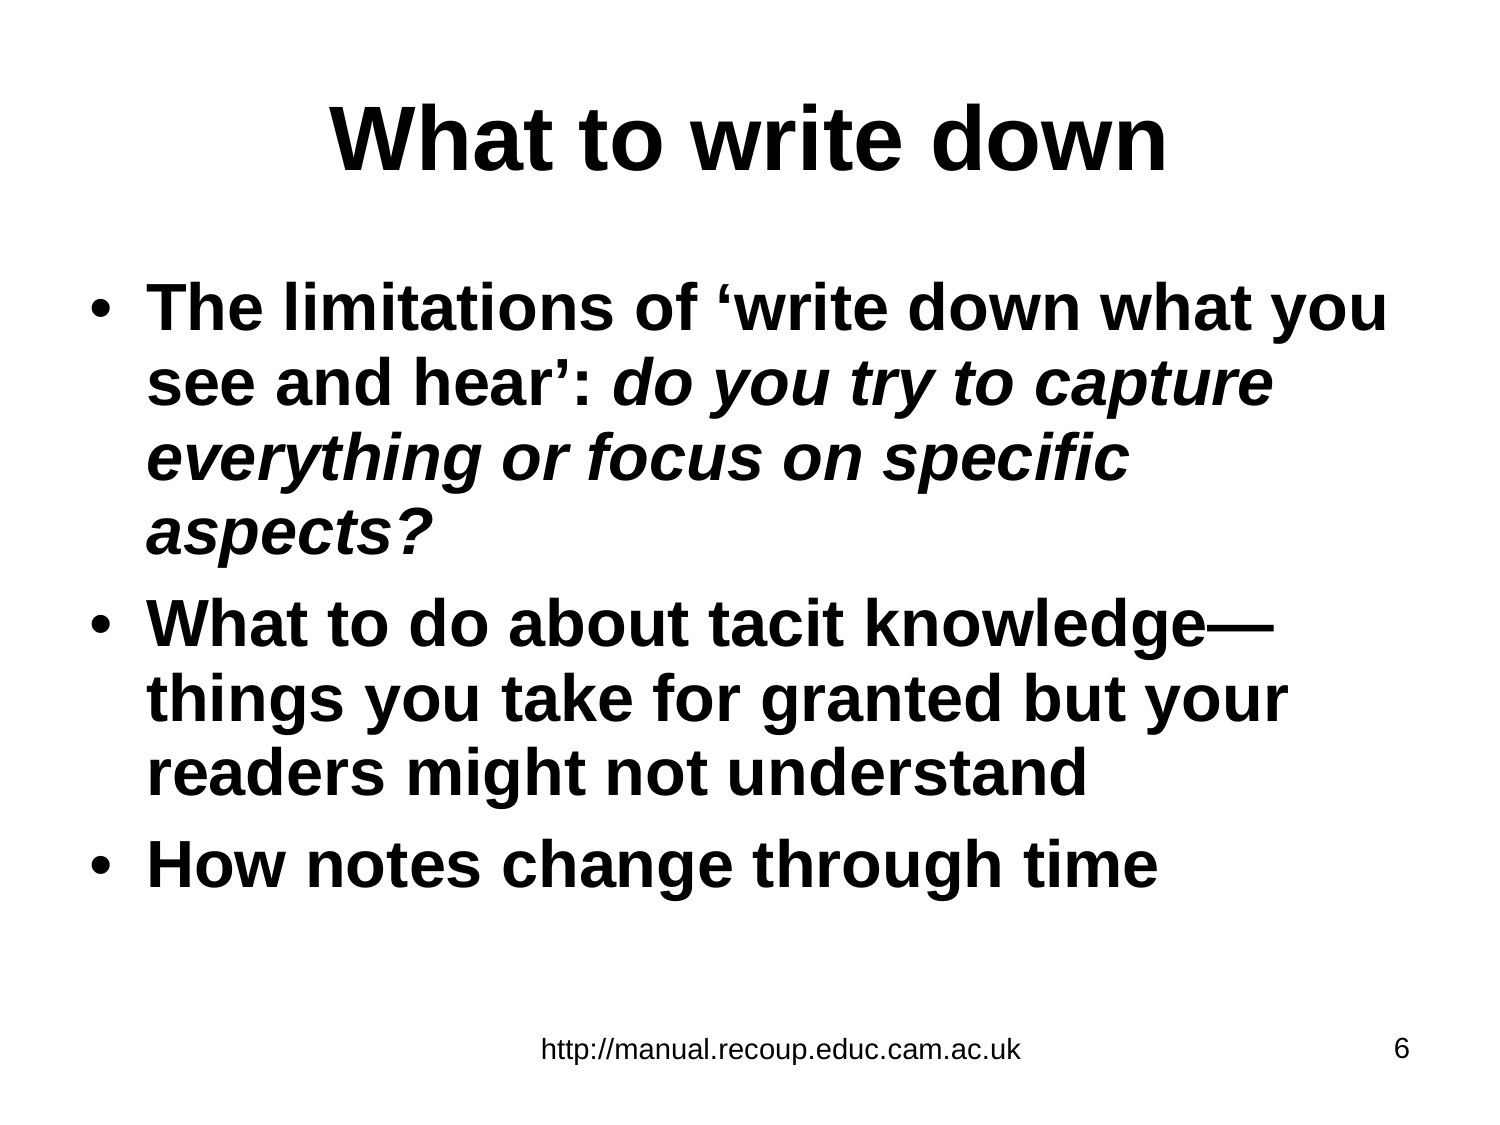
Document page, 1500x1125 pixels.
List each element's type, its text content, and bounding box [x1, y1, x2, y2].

title What to write down [84, 54, 1416, 224]
list The limitations of ‘write down what you see and hear’: do you try to capture everything or focus on specific aspects? What to do about tacit knowledge—things you take for granted but your readers might not understand How notes change through time [75, 262, 1426, 1048]
